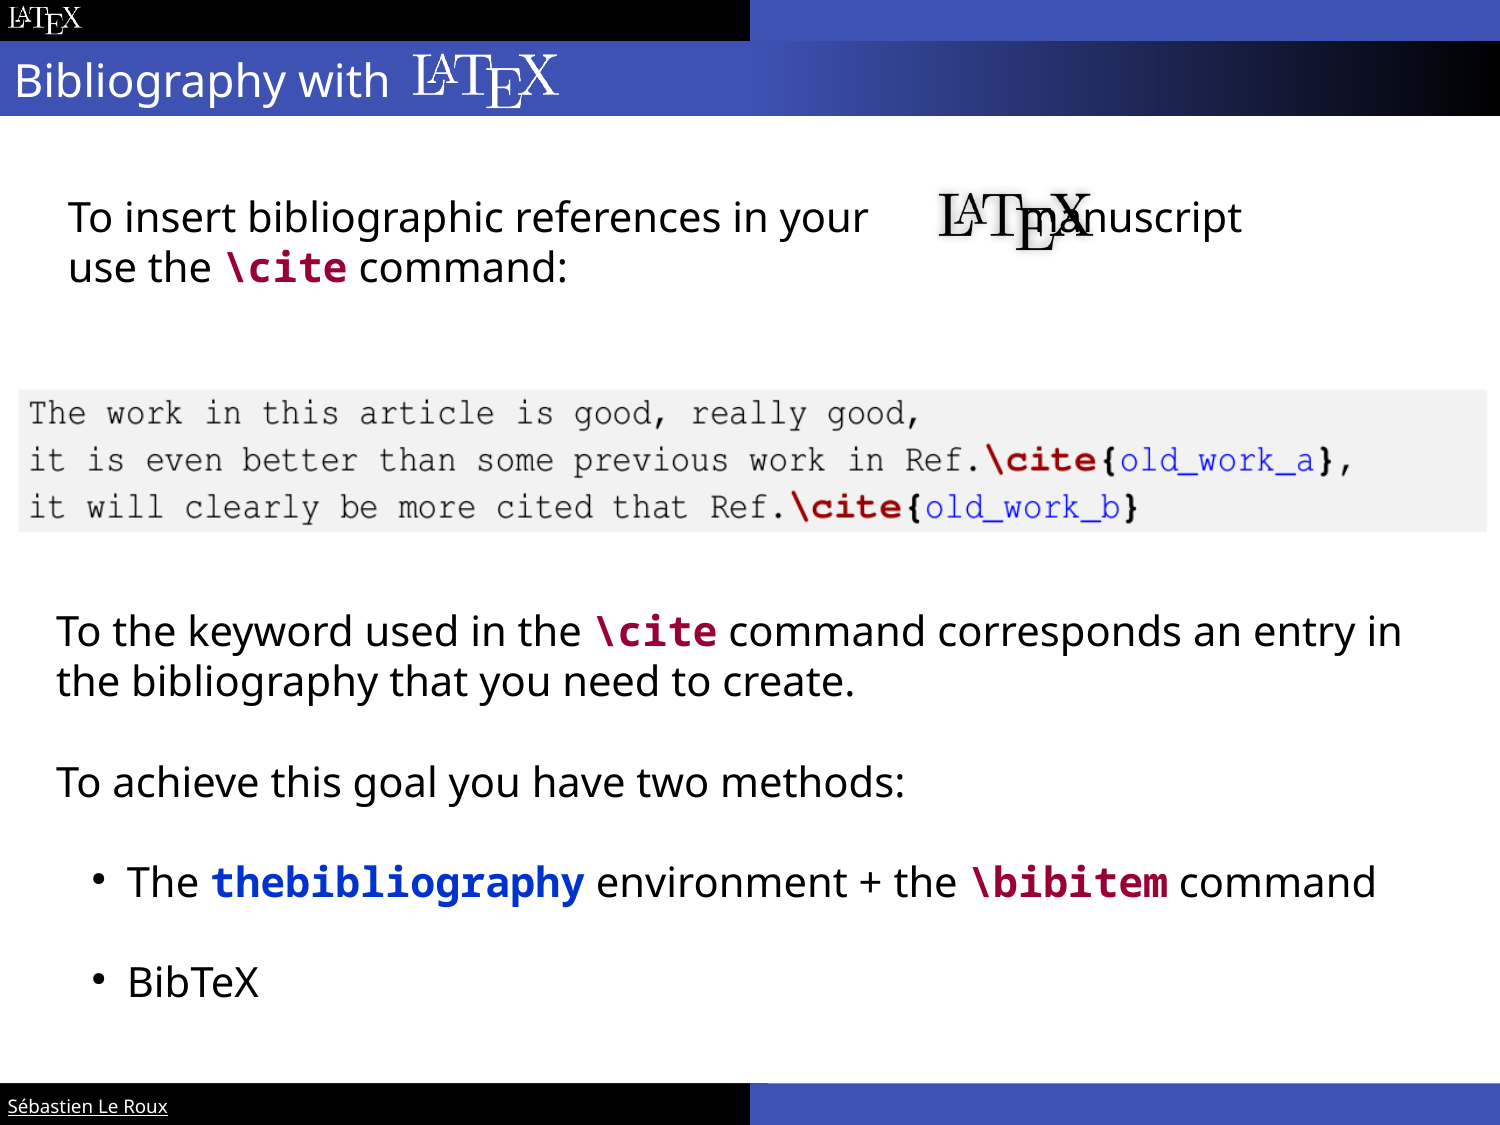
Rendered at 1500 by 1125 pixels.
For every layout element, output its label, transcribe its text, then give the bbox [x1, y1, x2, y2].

title Bibliography with [0, 41, 1500, 116]
text_box To insert bibliographic references in your manuscript use the \cite command: [53, 183, 1495, 299]
picture [933, 187, 1098, 256]
text_box To the keyword used in the \cite command corresponds an entry in the bibliography that you need to create. To achieve this goal you have two methods: The thebibliography environment + the \bibitem command BibTeX [41, 597, 1471, 1013]
picture [5, 3, 84, 37]
picture [0, 373, 1500, 547]
picture [407, 48, 564, 114]
